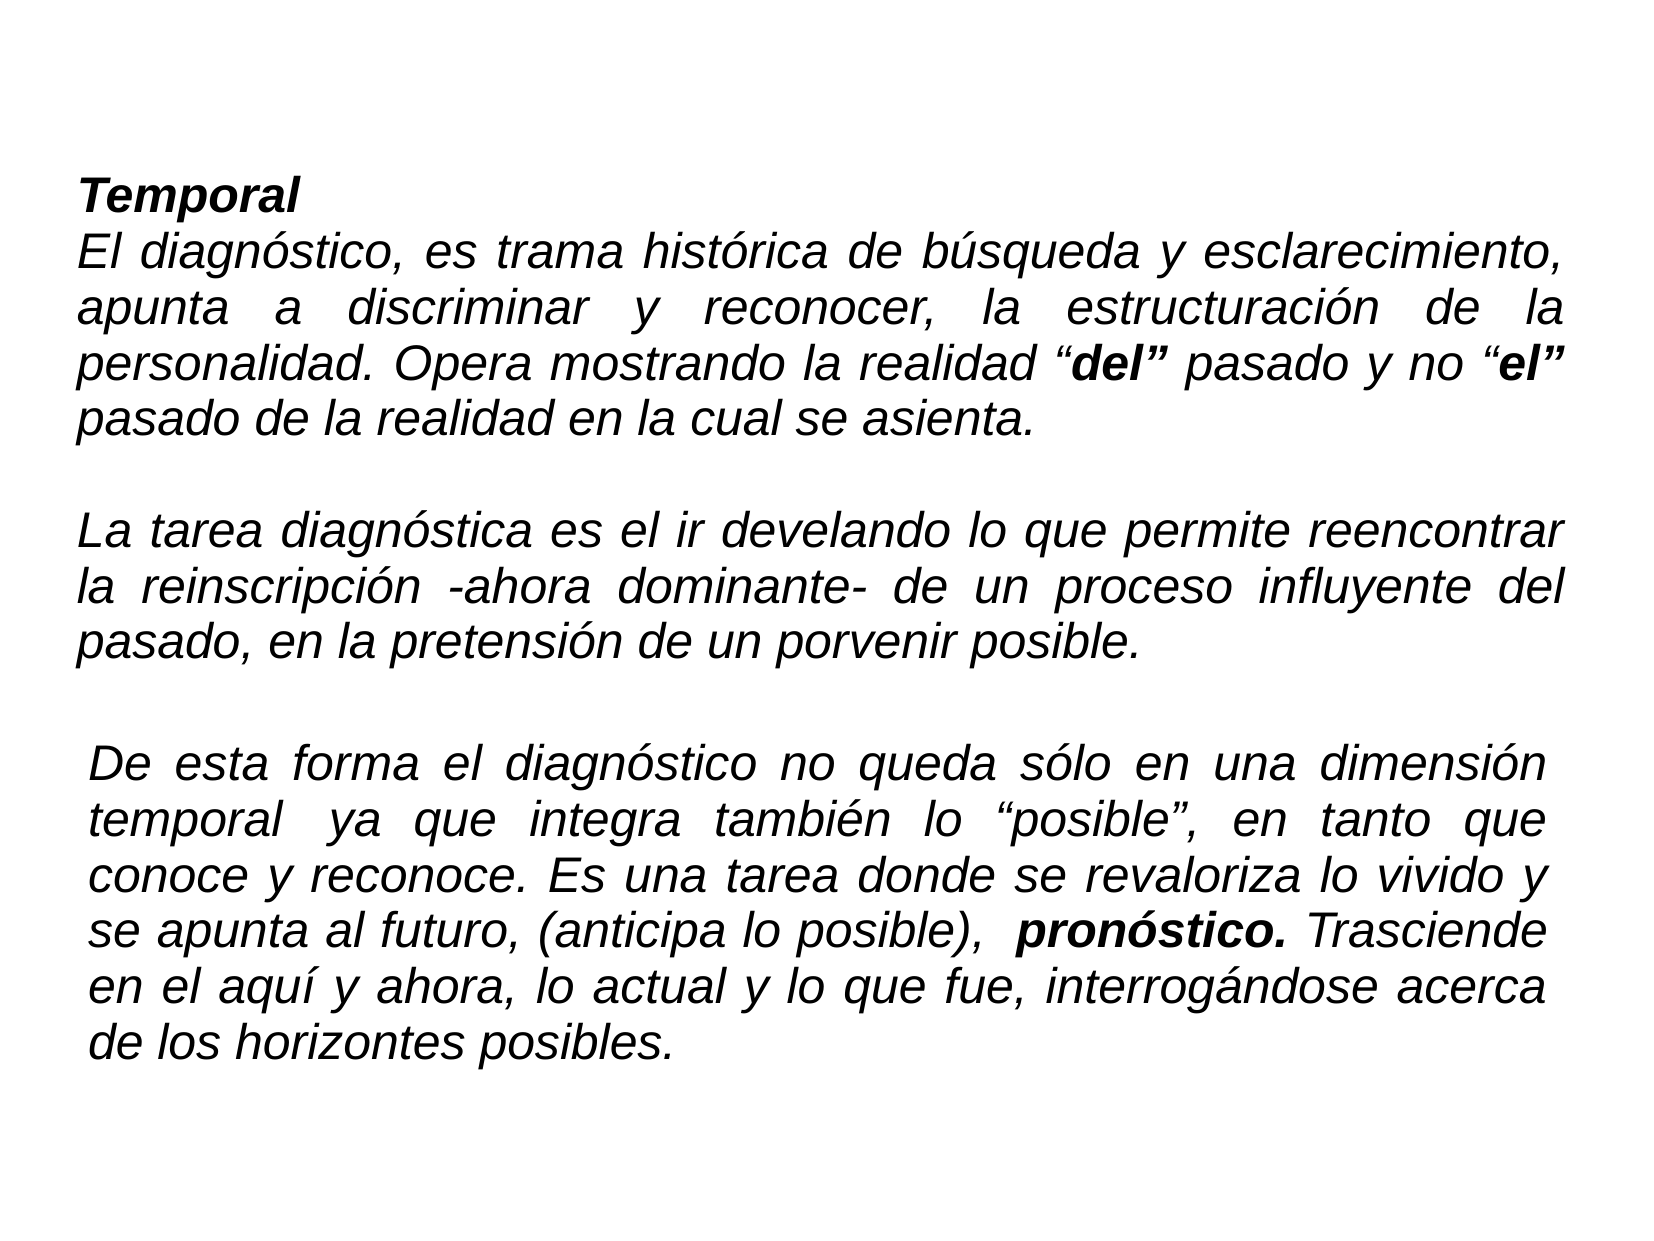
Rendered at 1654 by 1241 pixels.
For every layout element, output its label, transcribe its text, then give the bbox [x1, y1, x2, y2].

subtitle Temporal El diagnóstico, es trama histórica de búsqueda y esclarecimiento, apunta a discriminar y reconocer, la estructuración de la personalidad. Opera mostrando la realidad “del” pasado y no “el” pasado de la realidad en la cual se asienta. La tarea diagnóstica es el ir develando lo que permite reencontrar la reinscripción -ahora dominante- de un proceso influyente del pasado, en la pretensión de un porvenir posible. De esta forma el diagnóstico no queda sólo en una dimensión temporal ya que integra también lo “posible”, en tanto que conoce y reconoce. Es una tarea donde se revaloriza lo vivido y se apunta al futuro, (anticipa lo posible), pronóstico. Trasciende en el aquí y ahora, lo actual y lo que fue, interrogándose acerca de los horizontes posibles. [76, 62, 1565, 1107]
